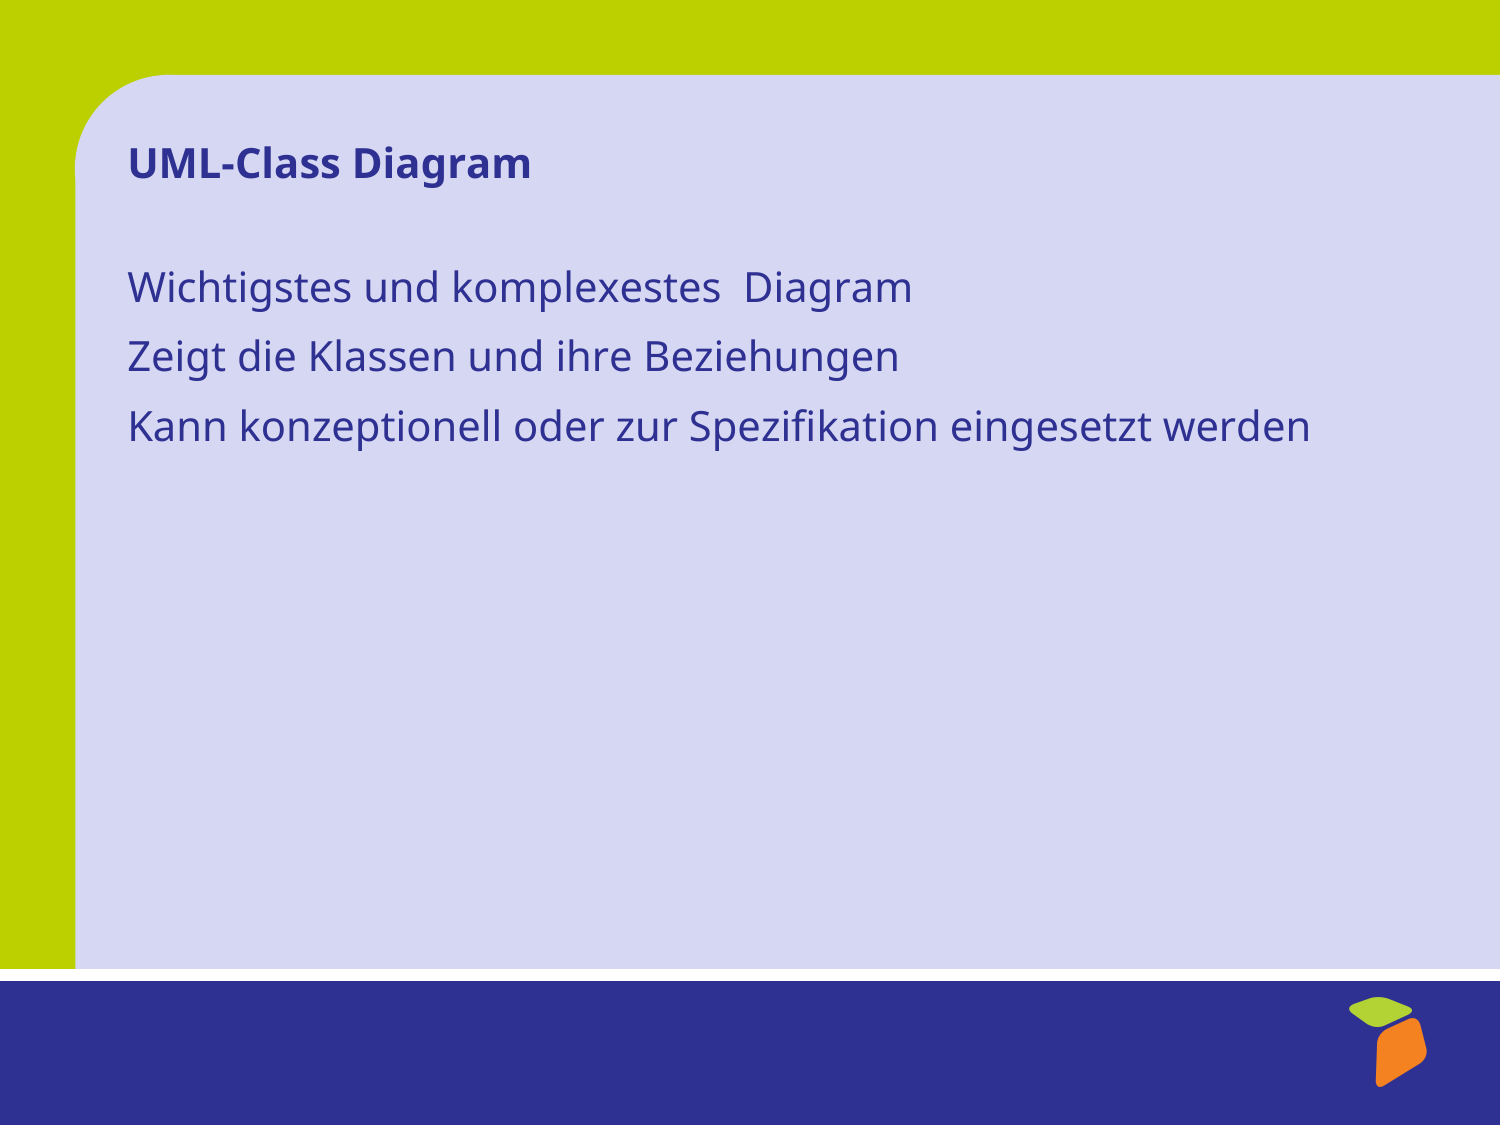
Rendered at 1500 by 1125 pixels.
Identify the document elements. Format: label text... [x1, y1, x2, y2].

picture [0, 981, 1500, 1125]
title UML-Class Diagram [112, 112, 1388, 213]
list Wichtigstes und komplexestes Diagram Zeigt die Klassen und ihre Beziehungen Kann konzeptionell oder zur Spezifikation eingesetzt werden [112, 249, 1388, 1038]
